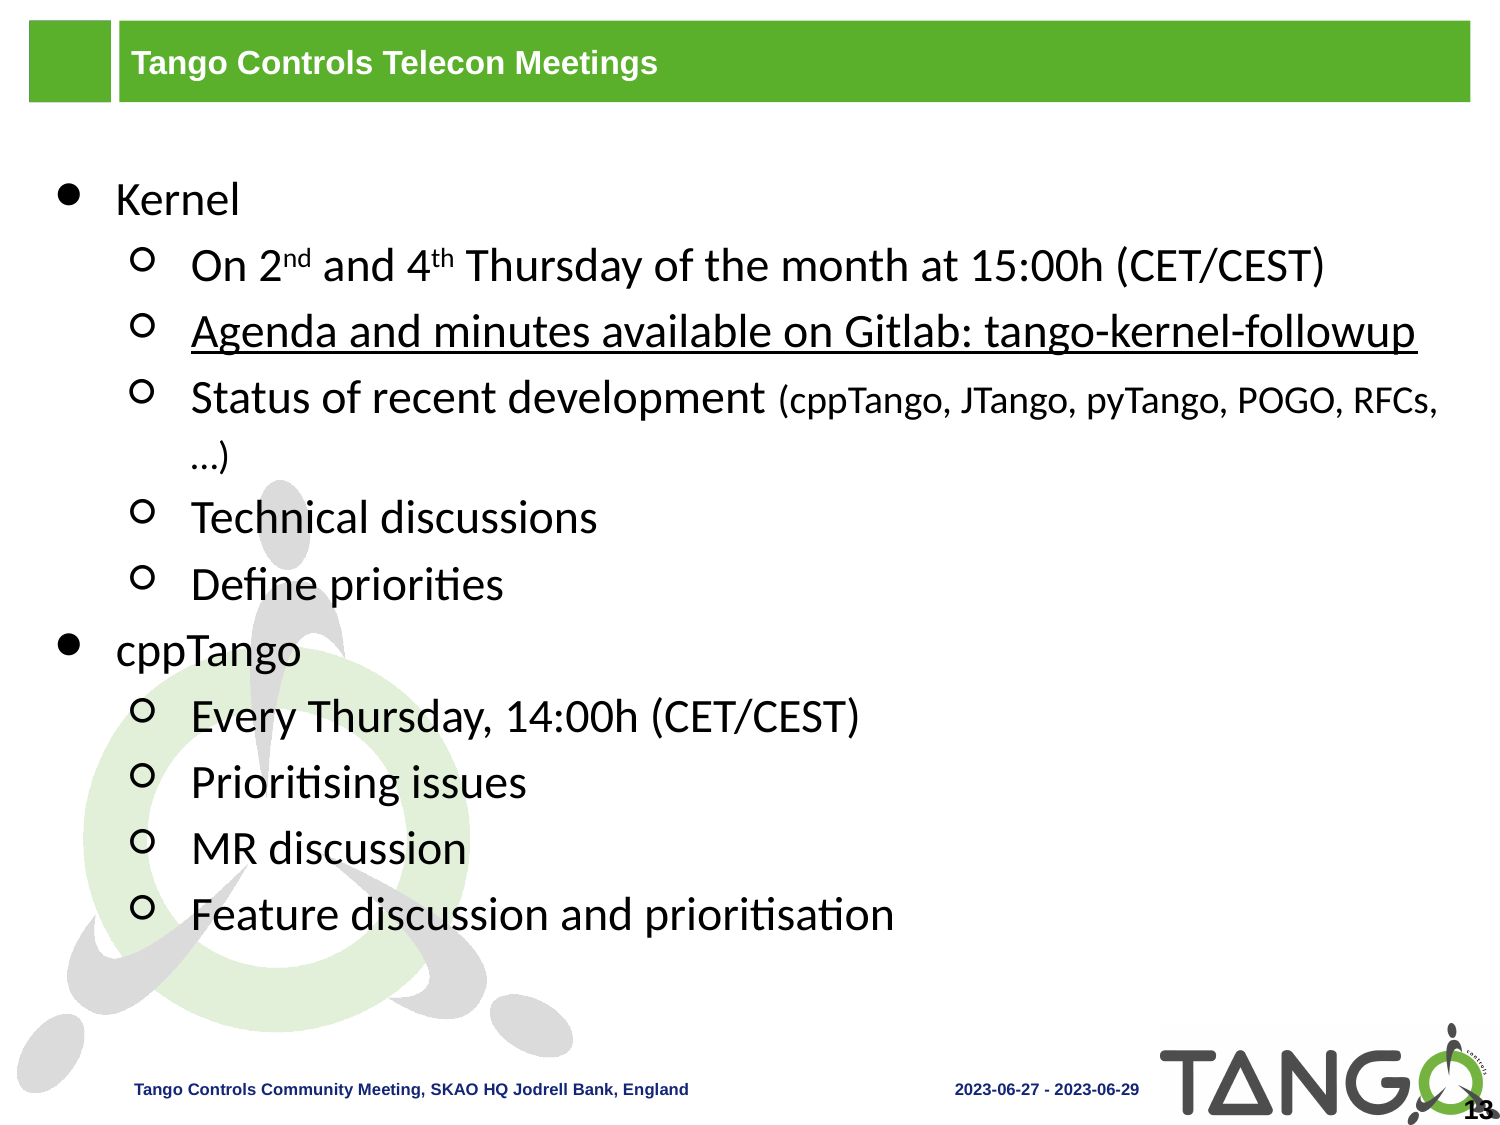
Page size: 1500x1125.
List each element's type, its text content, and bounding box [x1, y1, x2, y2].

slide_number <number> [1403, 1038, 1494, 1125]
picture [17, 480, 573, 1093]
title Tango Controls Telecon Meetings [119, 20, 1471, 103]
picture [468, 1085, 475, 1093]
picture [1160, 1023, 1500, 1125]
picture [498, 1085, 505, 1093]
list Kernel On 2nd and 4th Thursday of the month at 15:00h (CET/CEST) Agenda and minutes available on Gitlab: tango-kernel-followup Status of recent development (cppTango, JTango, pyTango, POGO, RFCs, …) Technical discussions Define priorities cppTango Every Thursday, 14:00h (CET/CEST) Prioritising issues MR discussion Feature discussion and prioritisation [40, 158, 1460, 958]
